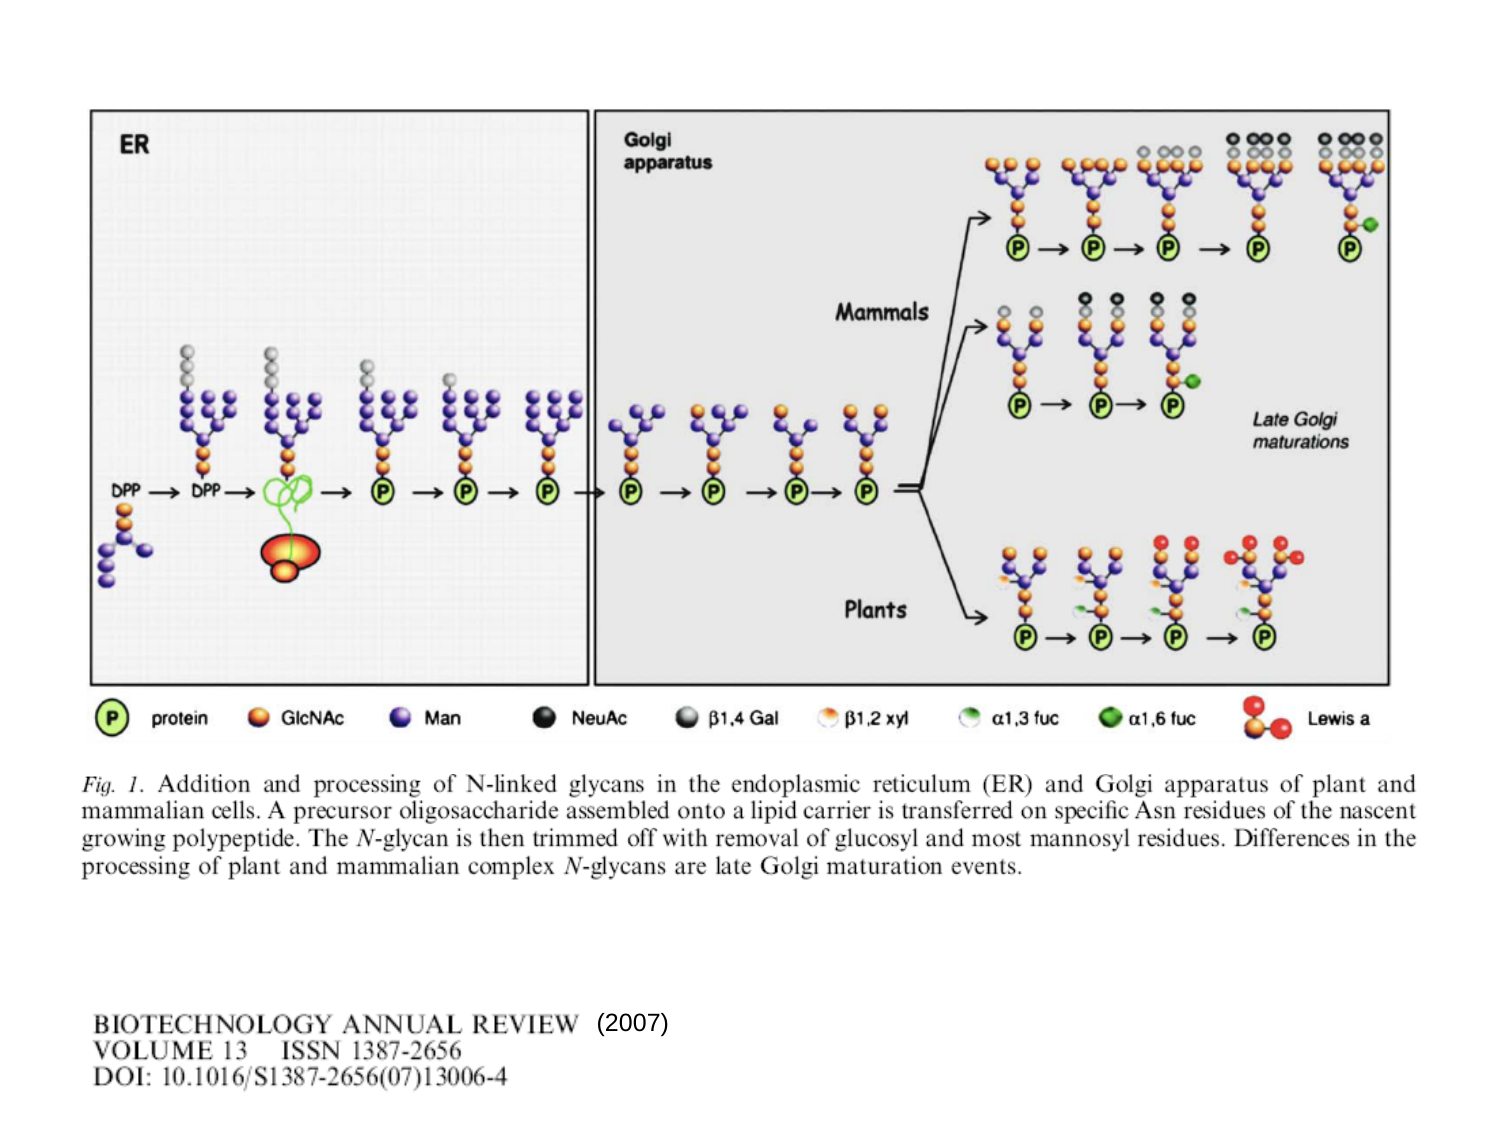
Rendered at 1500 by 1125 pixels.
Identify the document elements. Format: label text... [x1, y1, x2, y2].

picture [41, 78, 1443, 760]
text_box (2007) [581, 999, 684, 1045]
picture [76, 1011, 593, 1094]
picture [64, 774, 1424, 887]
